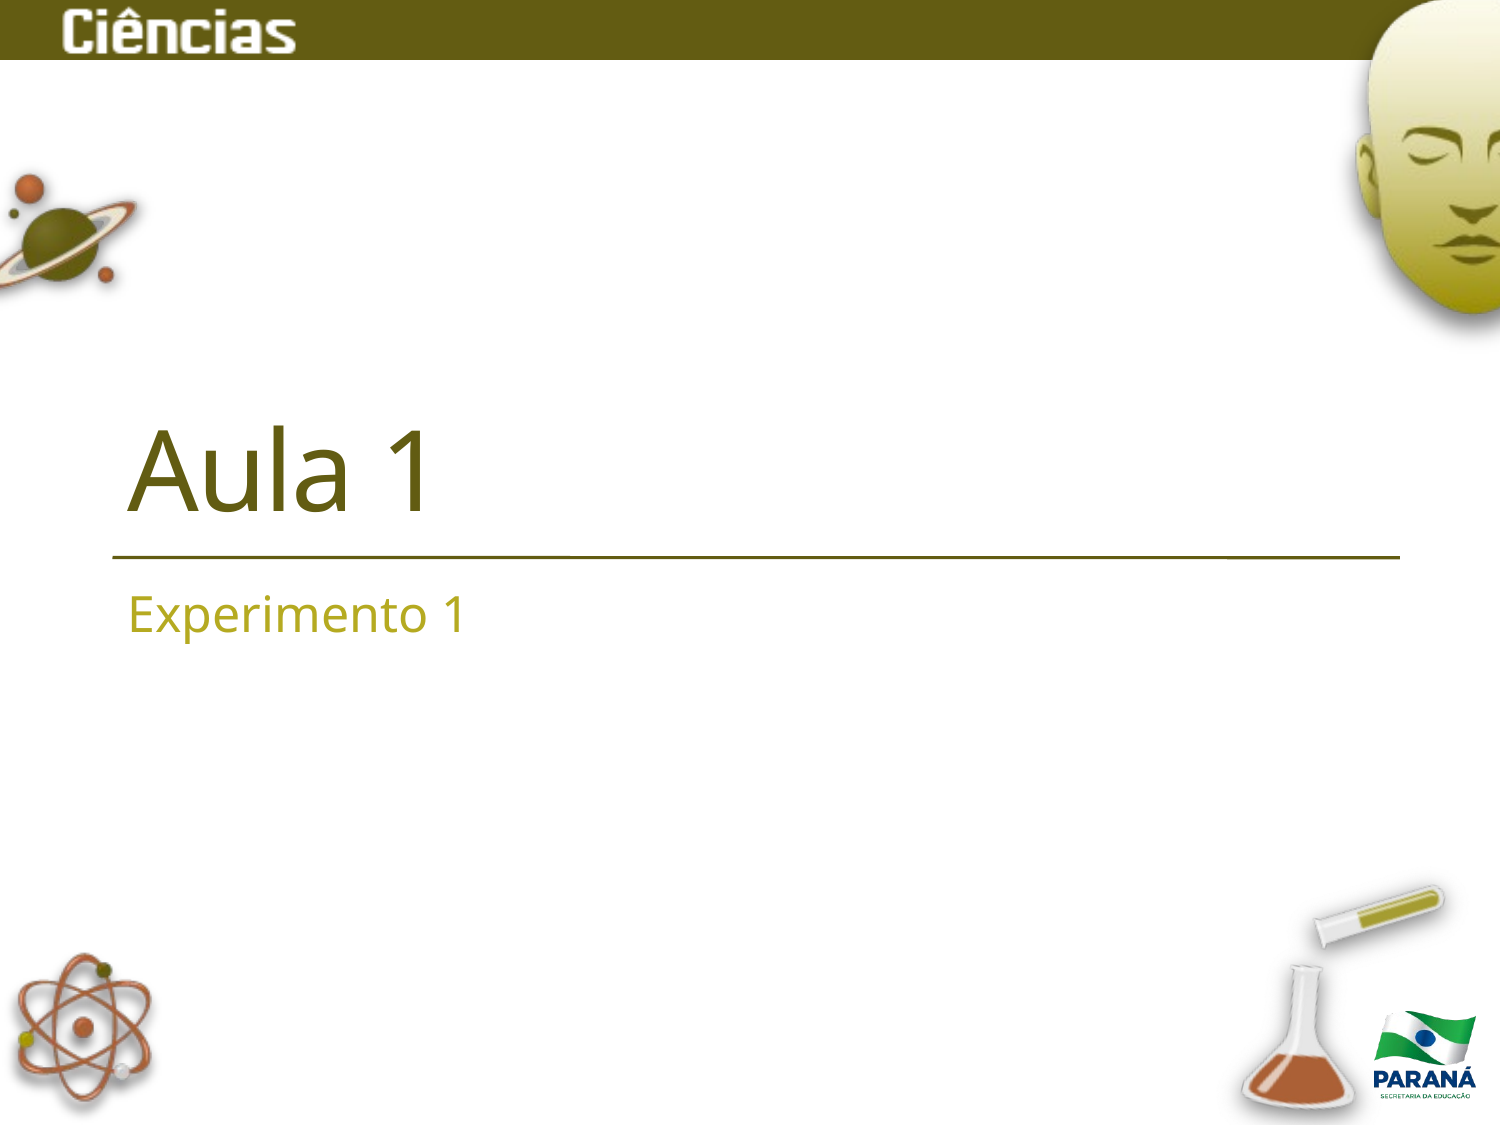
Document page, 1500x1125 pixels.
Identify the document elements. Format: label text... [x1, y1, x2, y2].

picture [1429, 1011, 1476, 1099]
picture [59, 0, 298, 71]
picture [0, 157, 160, 315]
subtitle Experimento 1 [112, 575, 1163, 863]
picture [1205, 823, 1482, 1125]
title Aula 1 [112, 224, 1400, 542]
picture [0, 946, 167, 1125]
picture [1325, 0, 1500, 362]
